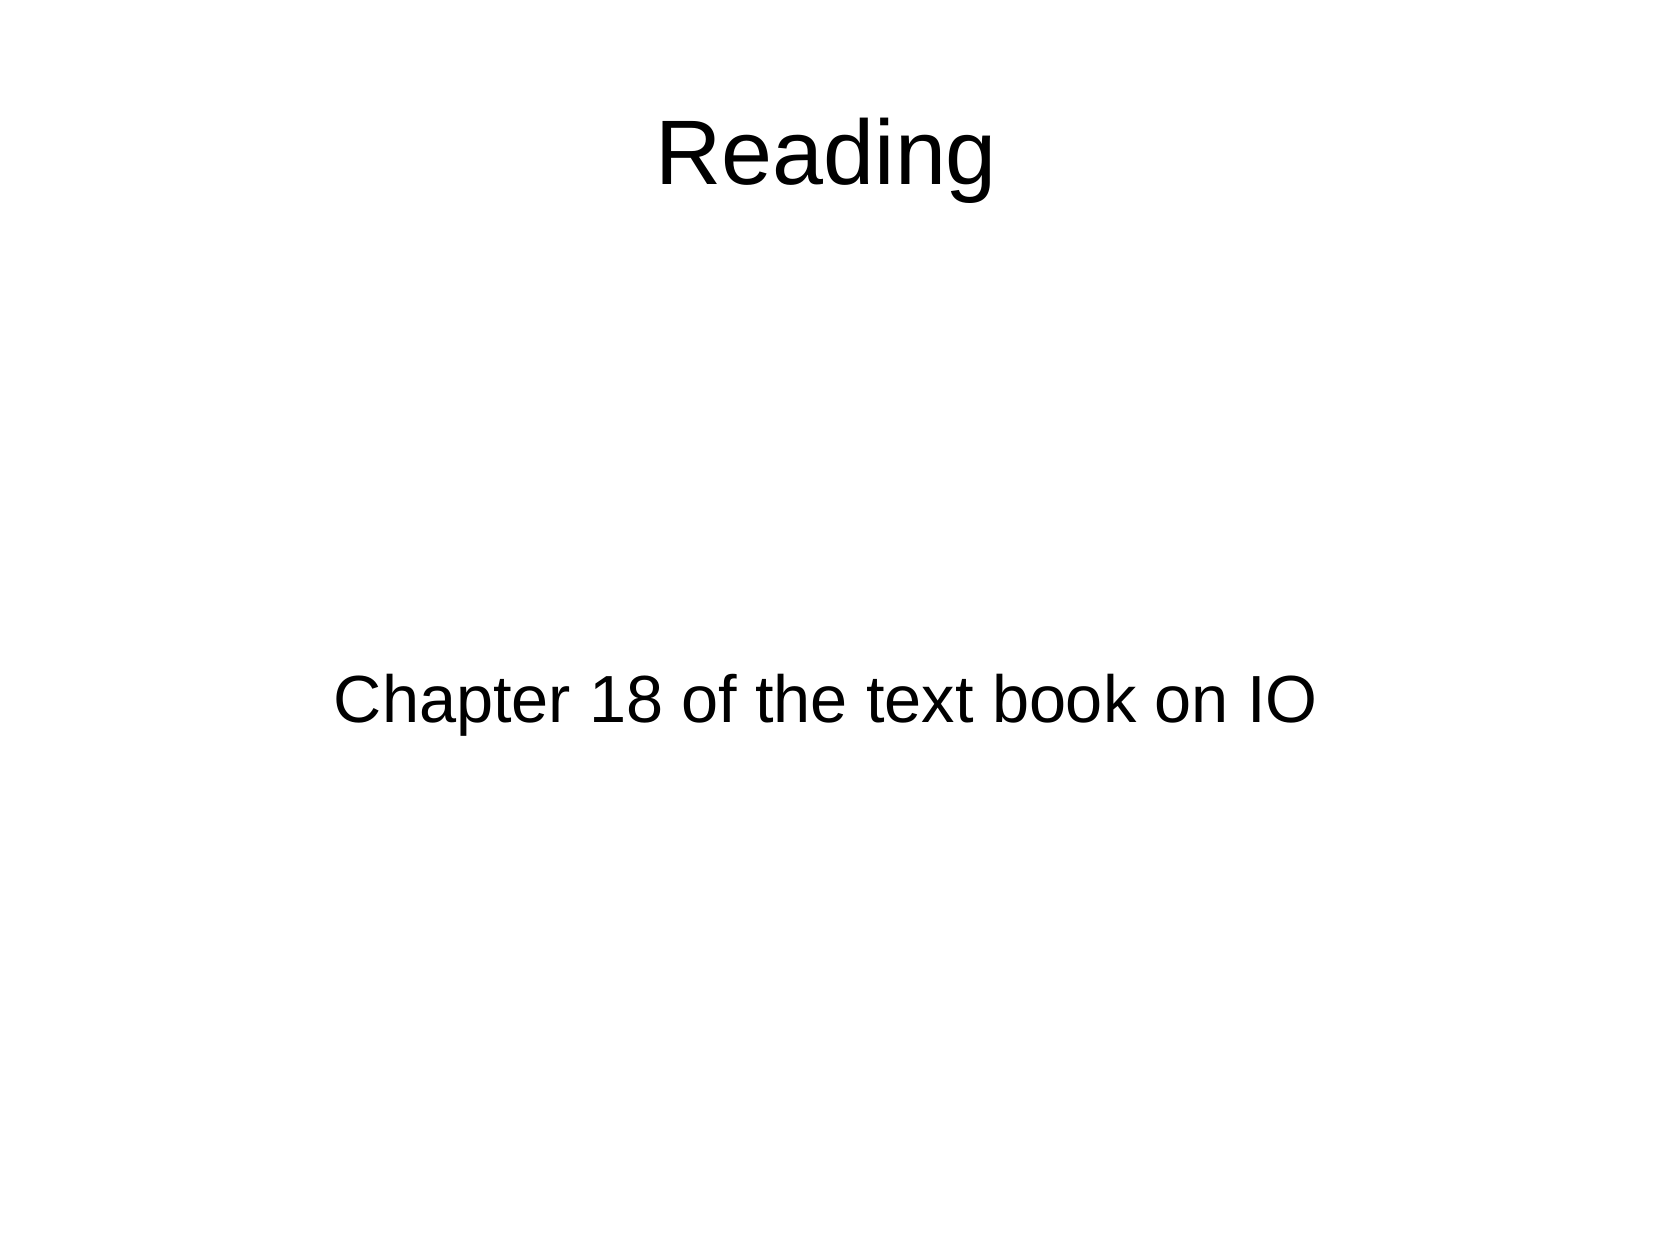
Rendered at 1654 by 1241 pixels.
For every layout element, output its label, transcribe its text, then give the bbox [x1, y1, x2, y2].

title Reading [82, 49, 1571, 257]
subtitle Chapter 18 of the text book on IO [82, 297, 1571, 1102]
